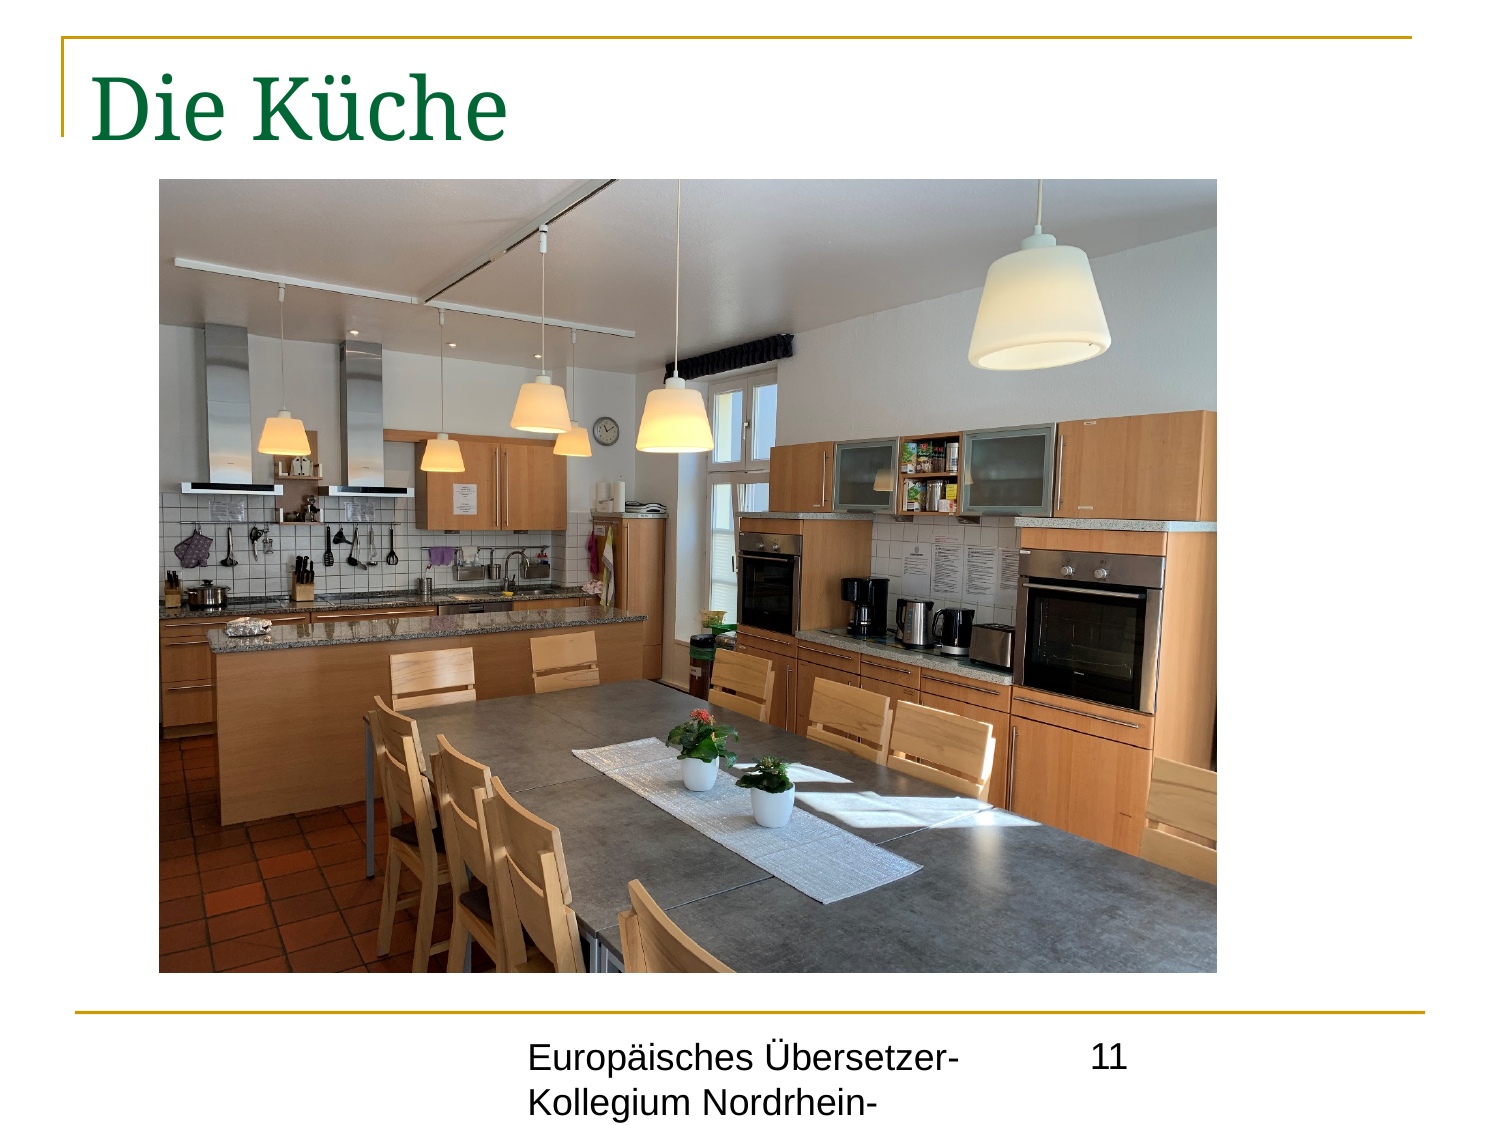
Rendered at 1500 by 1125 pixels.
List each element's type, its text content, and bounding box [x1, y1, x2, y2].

picture [159, 179, 1217, 973]
text_box Europäisches Übersetzer-Kollegium Nordrhein-Westfalen in Straelen [512, 1025, 988, 1100]
text_box [1074, 1024, 1425, 1100]
title Die Küche [75, 45, 1425, 233]
